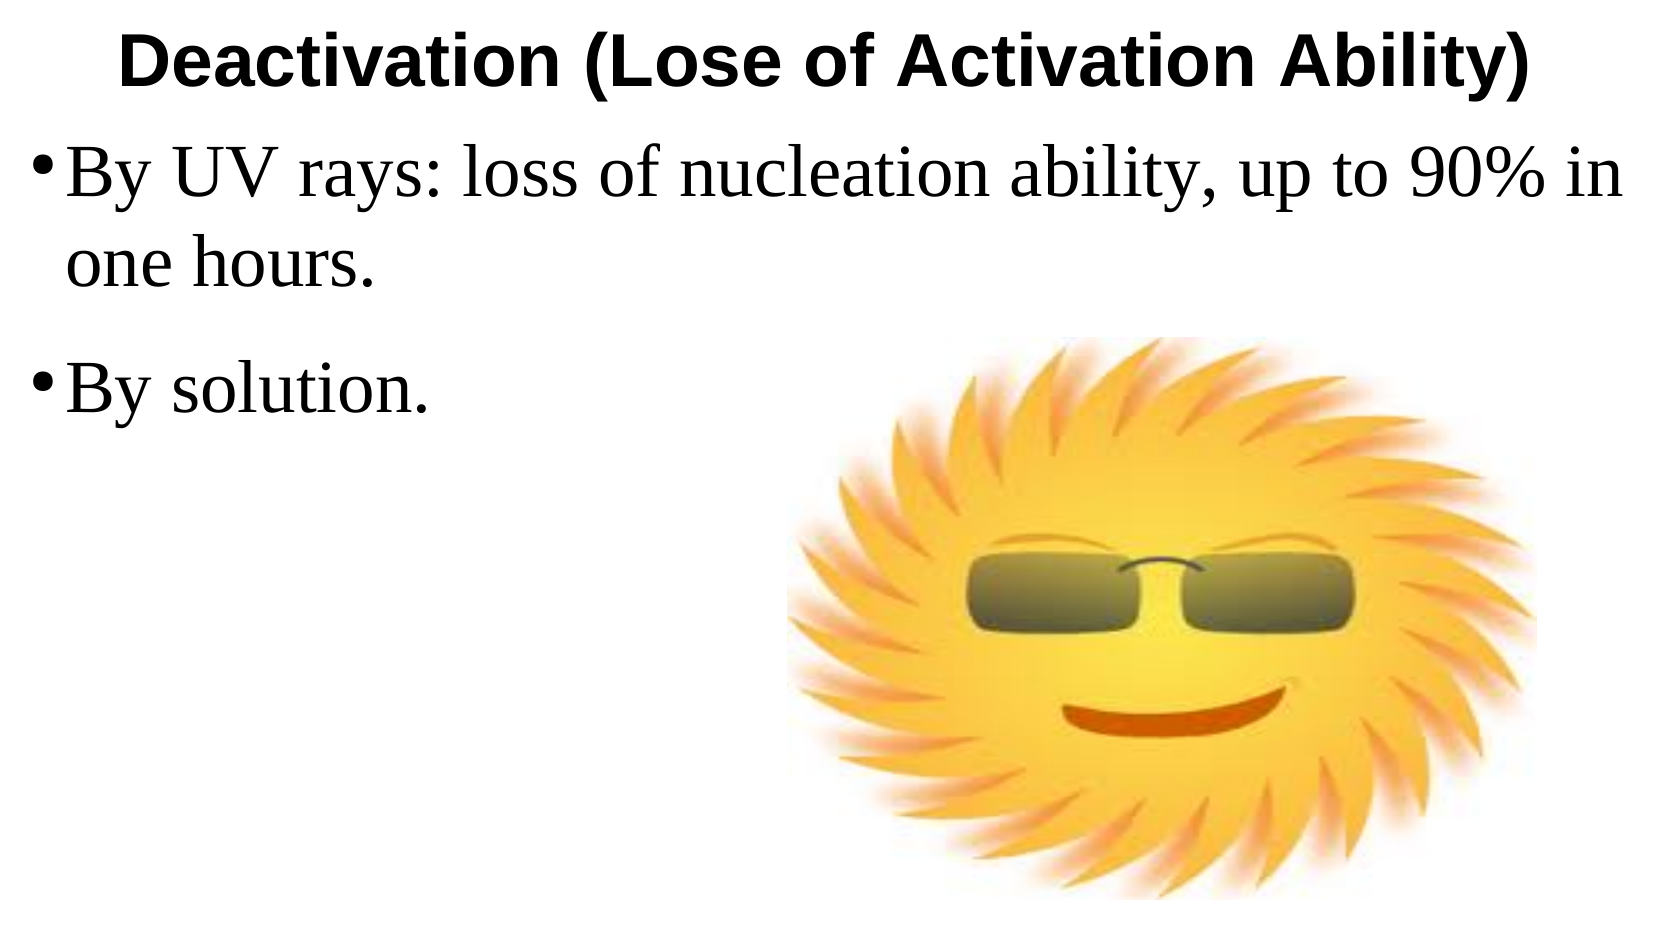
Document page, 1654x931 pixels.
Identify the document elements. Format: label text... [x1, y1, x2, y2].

text_box By UV rays: loss of nucleation ability, up to 90% in one hours. By solution. [10, 114, 1645, 436]
title Deactivation (Lose of Activation Ability) [0, 5, 1654, 107]
picture [787, 337, 1537, 900]
